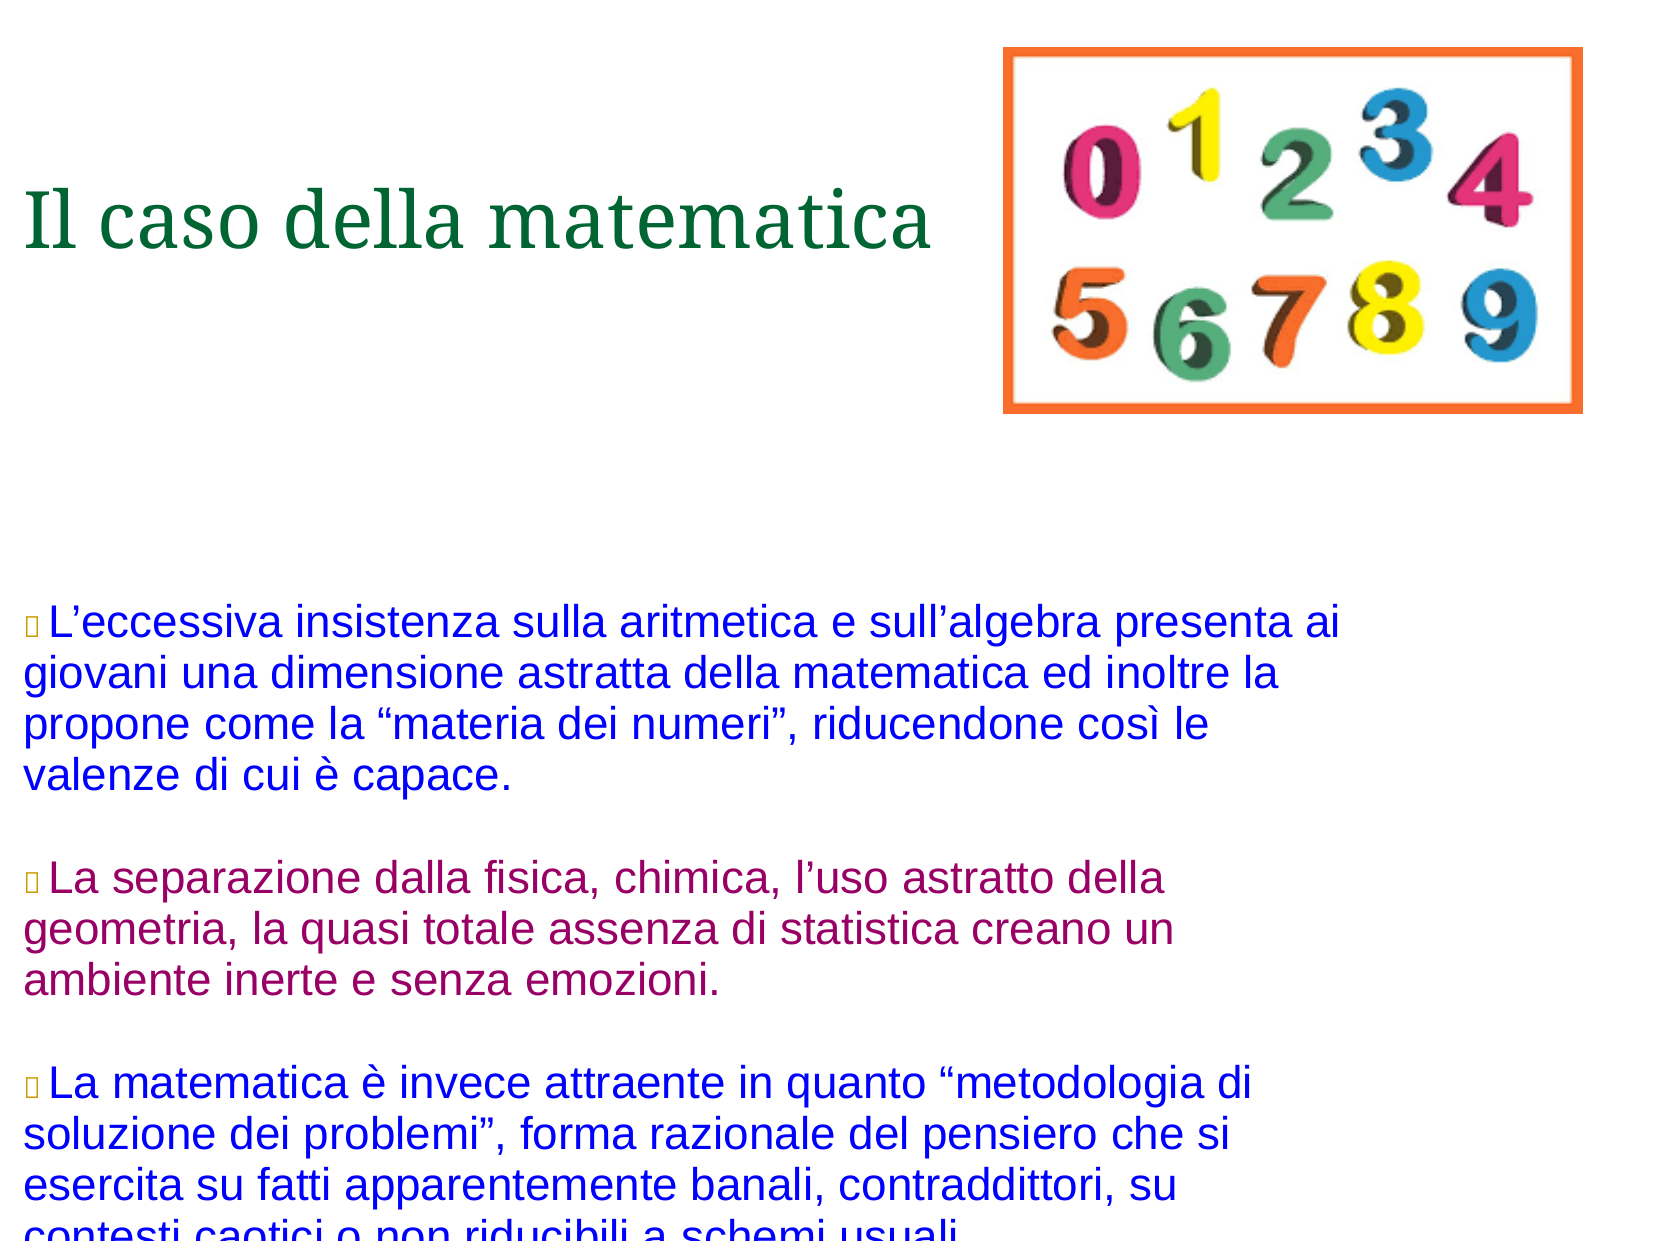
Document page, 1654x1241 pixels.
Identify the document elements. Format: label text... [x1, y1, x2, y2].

picture [1003, 47, 1583, 414]
text_box Il caso della matematica 􀂄 L’eccessiva insistenza sulla aritmetica e sull’algebra presenta ai giovani una dimensione astratta della matematica ed inoltre la propone come la “materia dei numeri”, riducendone così le valenze di cui è capace. 􀂄 La separazione dalla fisica, chimica, l’uso astratto della geometria, la quasi totale assenza di statistica creano un ambiente inerte e senza emozioni. 􀂄 La matematica è invece attraente in quanto “metodologia di soluzione dei problemi”, forma razionale del pensiero che si esercita su fatti apparentemente banali, contraddittori, su contesti caotici o non riducibili a schemi usuali. 􀂄 C’è molta matematica nella vita del giovane, ed è possibile insegnare attraverso esperienze, connessioni, scoperte. [8, 156, 1653, 1241]
